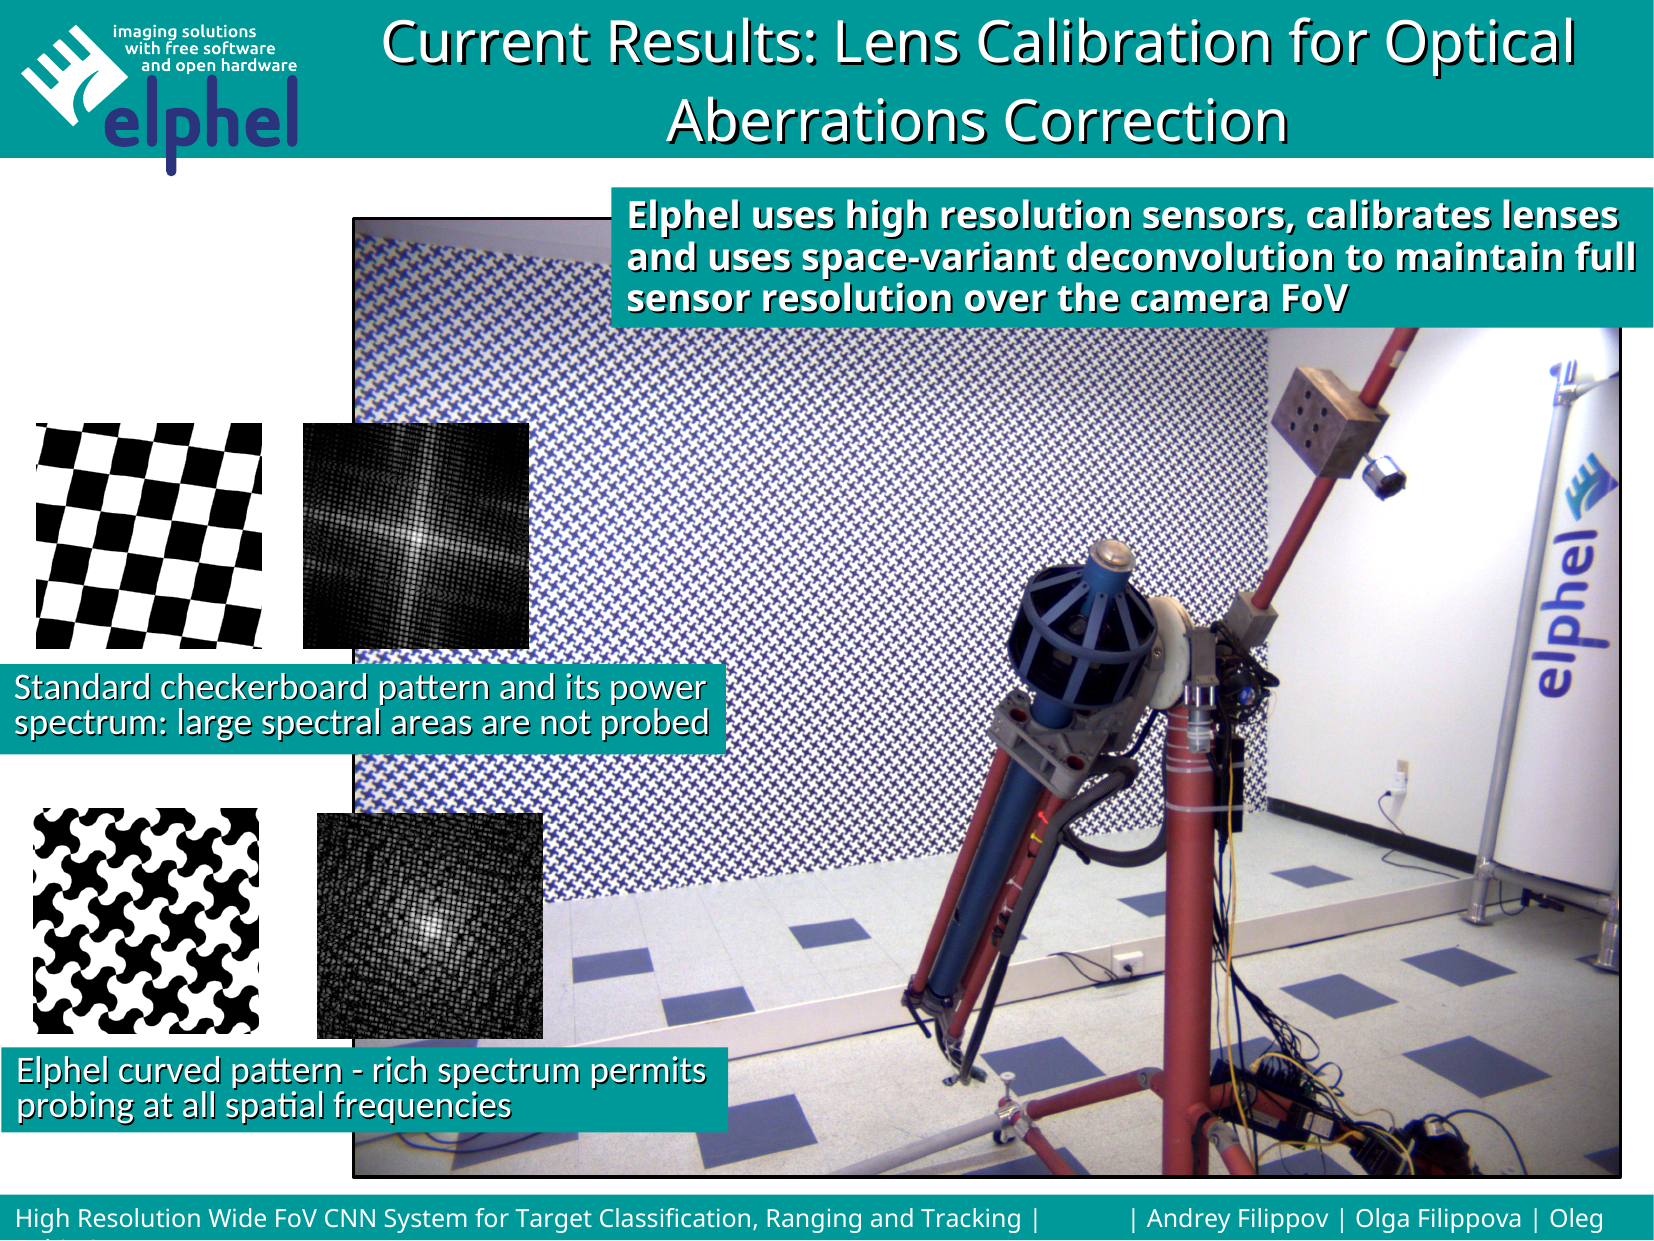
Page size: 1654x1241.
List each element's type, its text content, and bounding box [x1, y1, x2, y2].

text_box Elphel curved pattern - rich spectrum permits probing at all spatial frequencies [1, 1047, 729, 1133]
picture [303, 219, 1619, 1176]
title Current Results: Lens Calibration for Optical Aberrations Correction [314, 0, 1643, 158]
picture [36, 423, 262, 649]
picture [33, 808, 259, 1034]
text_box Elphel uses high resolution sensors, calibrates lenses and uses space-variant deconvolution to maintain full sensor resolution over the camera FoV [611, 187, 1654, 328]
text_box Standard checkerboard pattern and its power spectrum: large spectral areas are not probed [0, 664, 726, 755]
